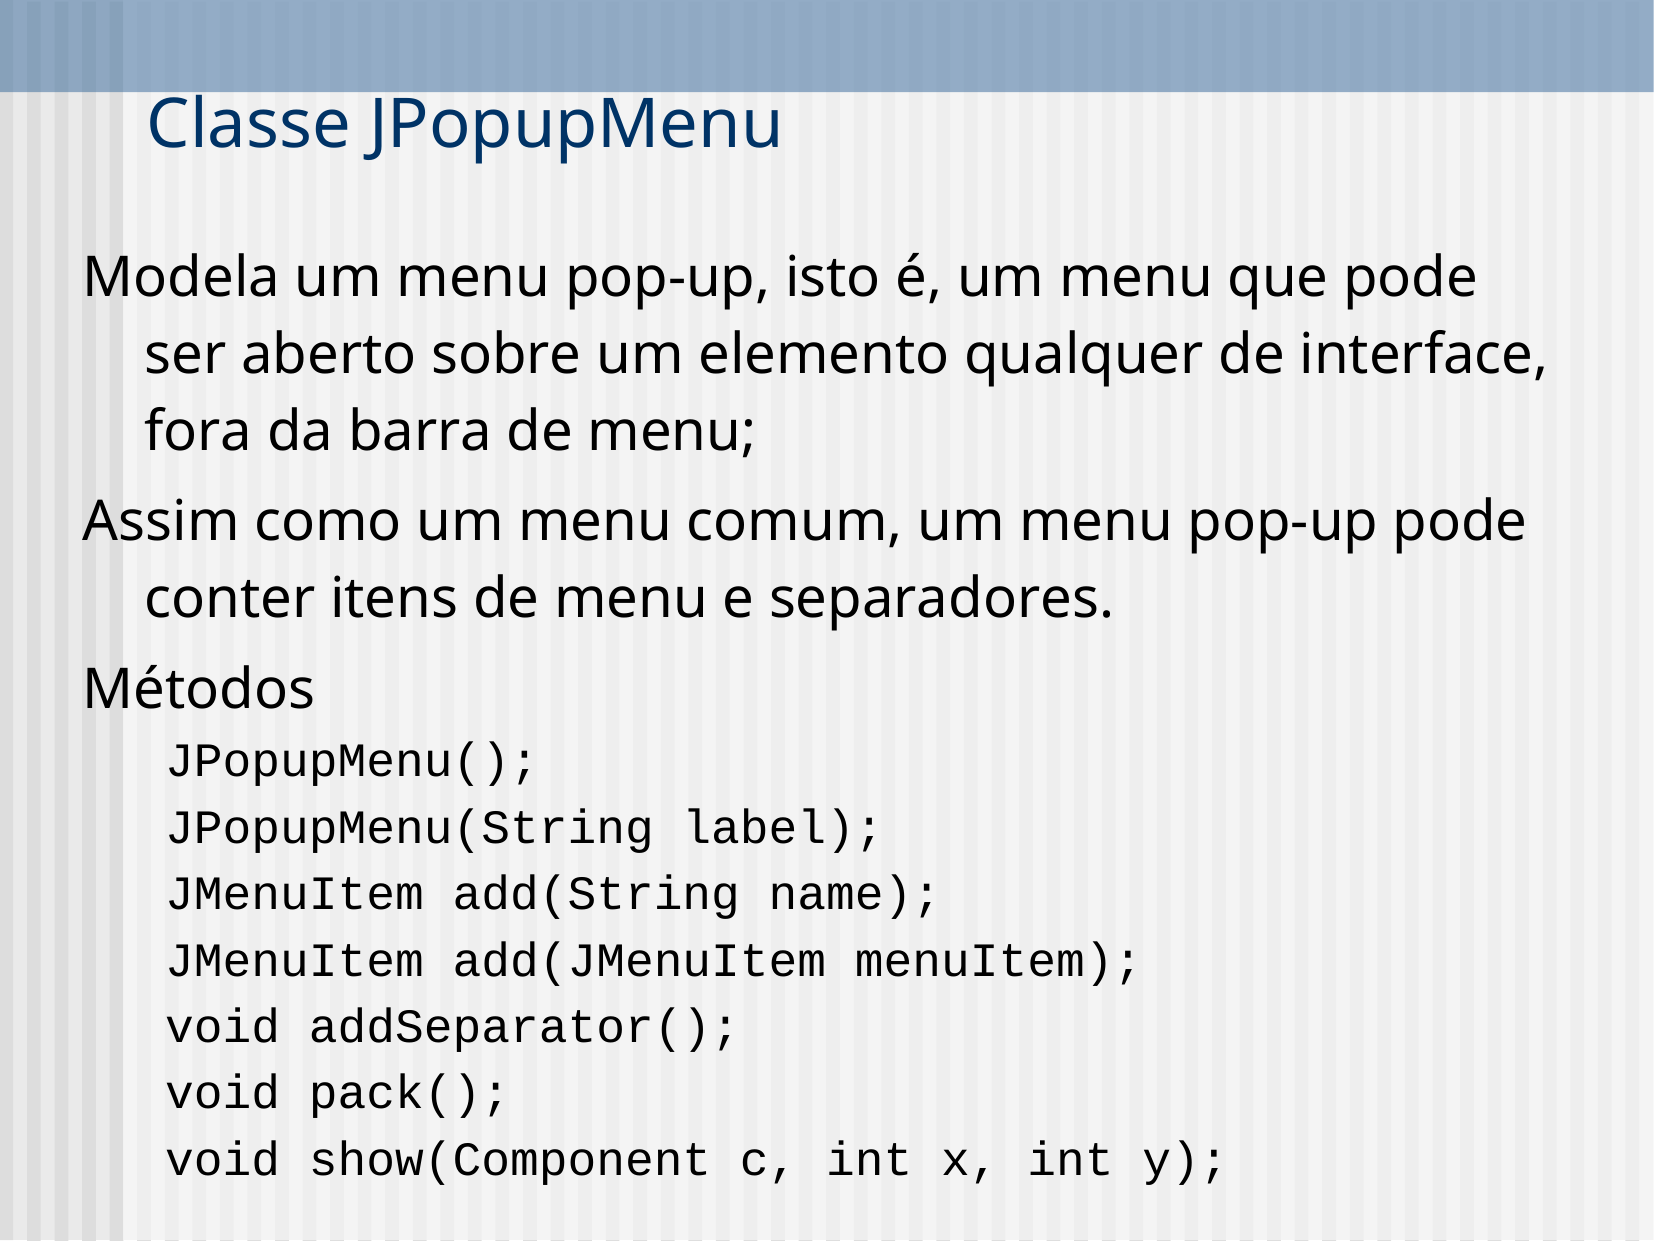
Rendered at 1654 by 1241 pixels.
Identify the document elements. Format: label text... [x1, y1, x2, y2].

list Modela um menu pop-up, isto é, um menu que pode ser aberto sobre um elemento qualquer de interface, fora da barra de menu; Assim como um menu comum, um menu pop-up pode conter itens de menu e separadores. Métodos JPopupMenu(); JPopupMenu(String label); JMenuItem add(String name); JMenuItem add(JMenuItem menuItem); void addSeparator(); void pack(); void show(Component c, int x, int y); [82, 236, 1571, 1119]
title Classe JPopupMenu [146, 36, 1536, 204]
